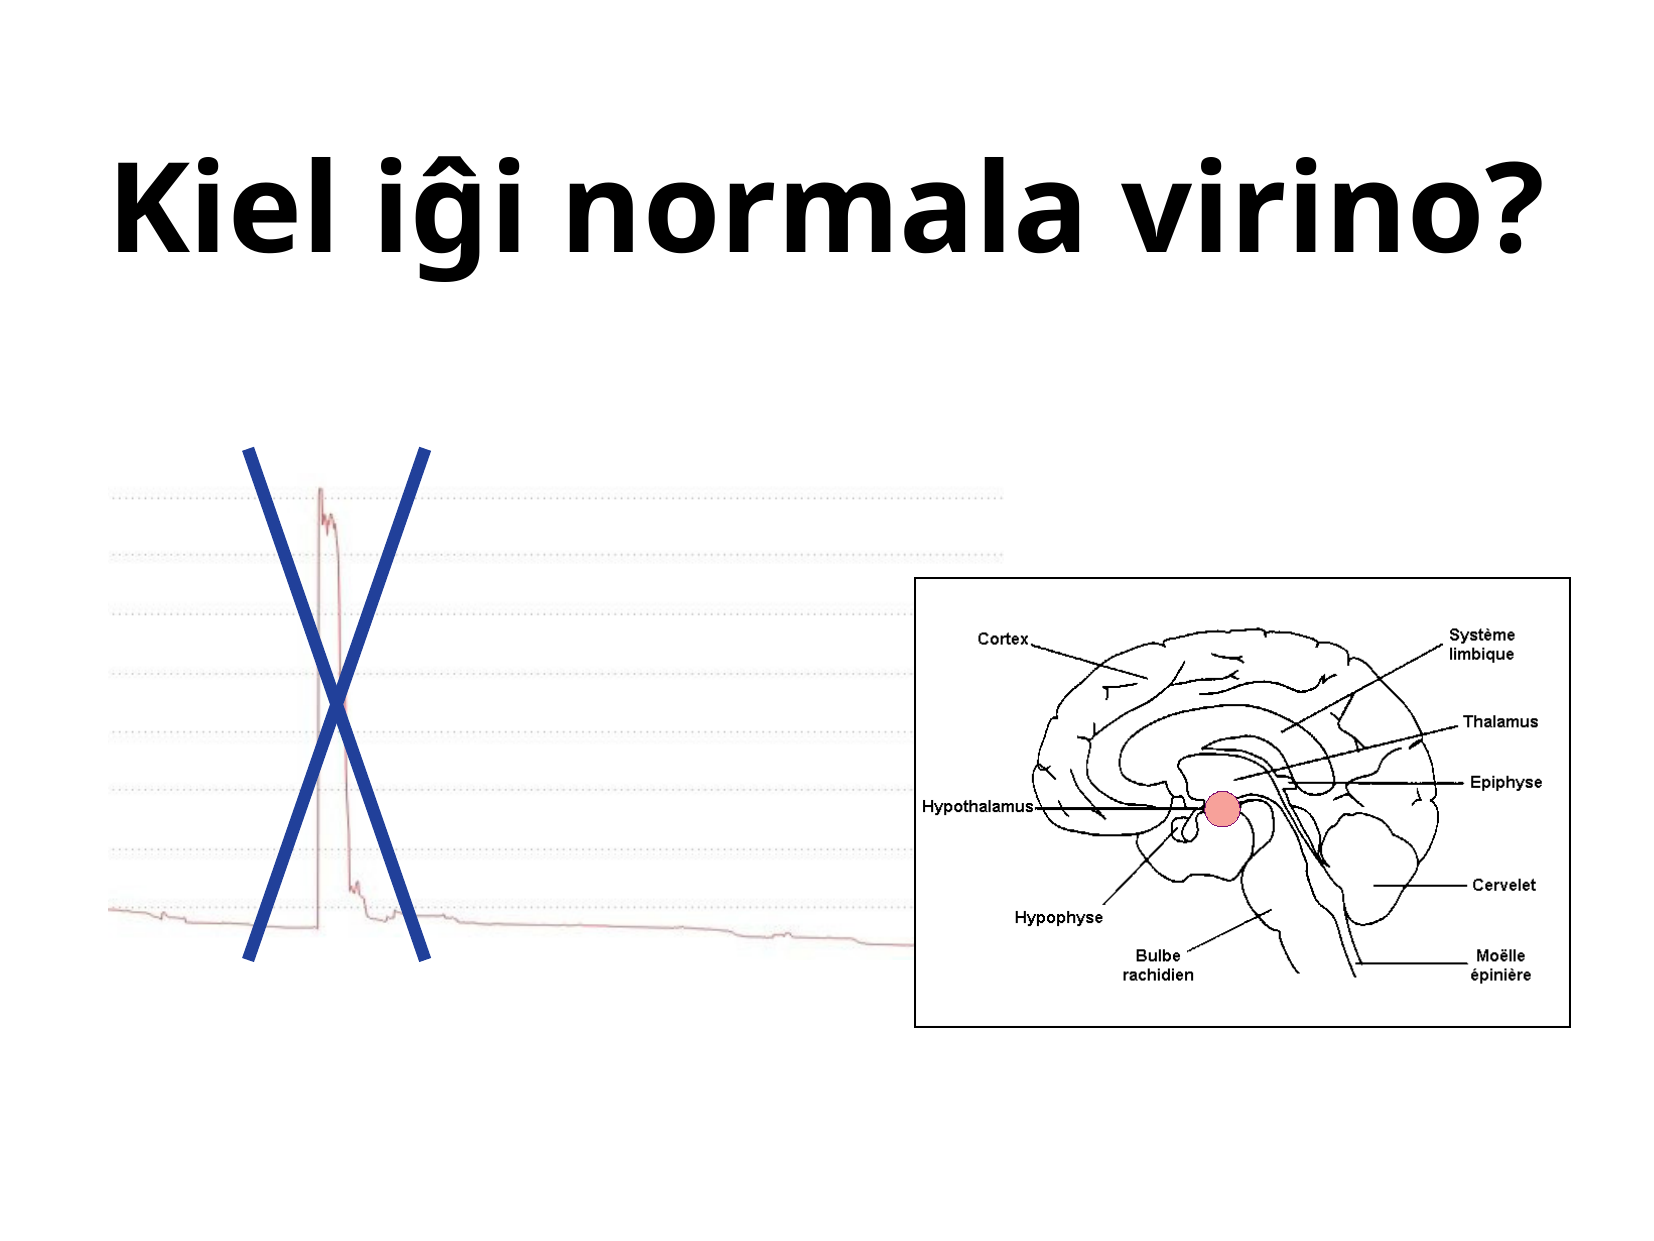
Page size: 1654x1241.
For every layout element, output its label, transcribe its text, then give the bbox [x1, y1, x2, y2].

text_box [1204, 791, 1241, 827]
picture [255, 448, 418, 683]
picture [108, 448, 329, 961]
picture [255, 726, 418, 961]
picture [344, 448, 1571, 1028]
title Kiel iĝi normala virino? [82, 88, 1571, 319]
